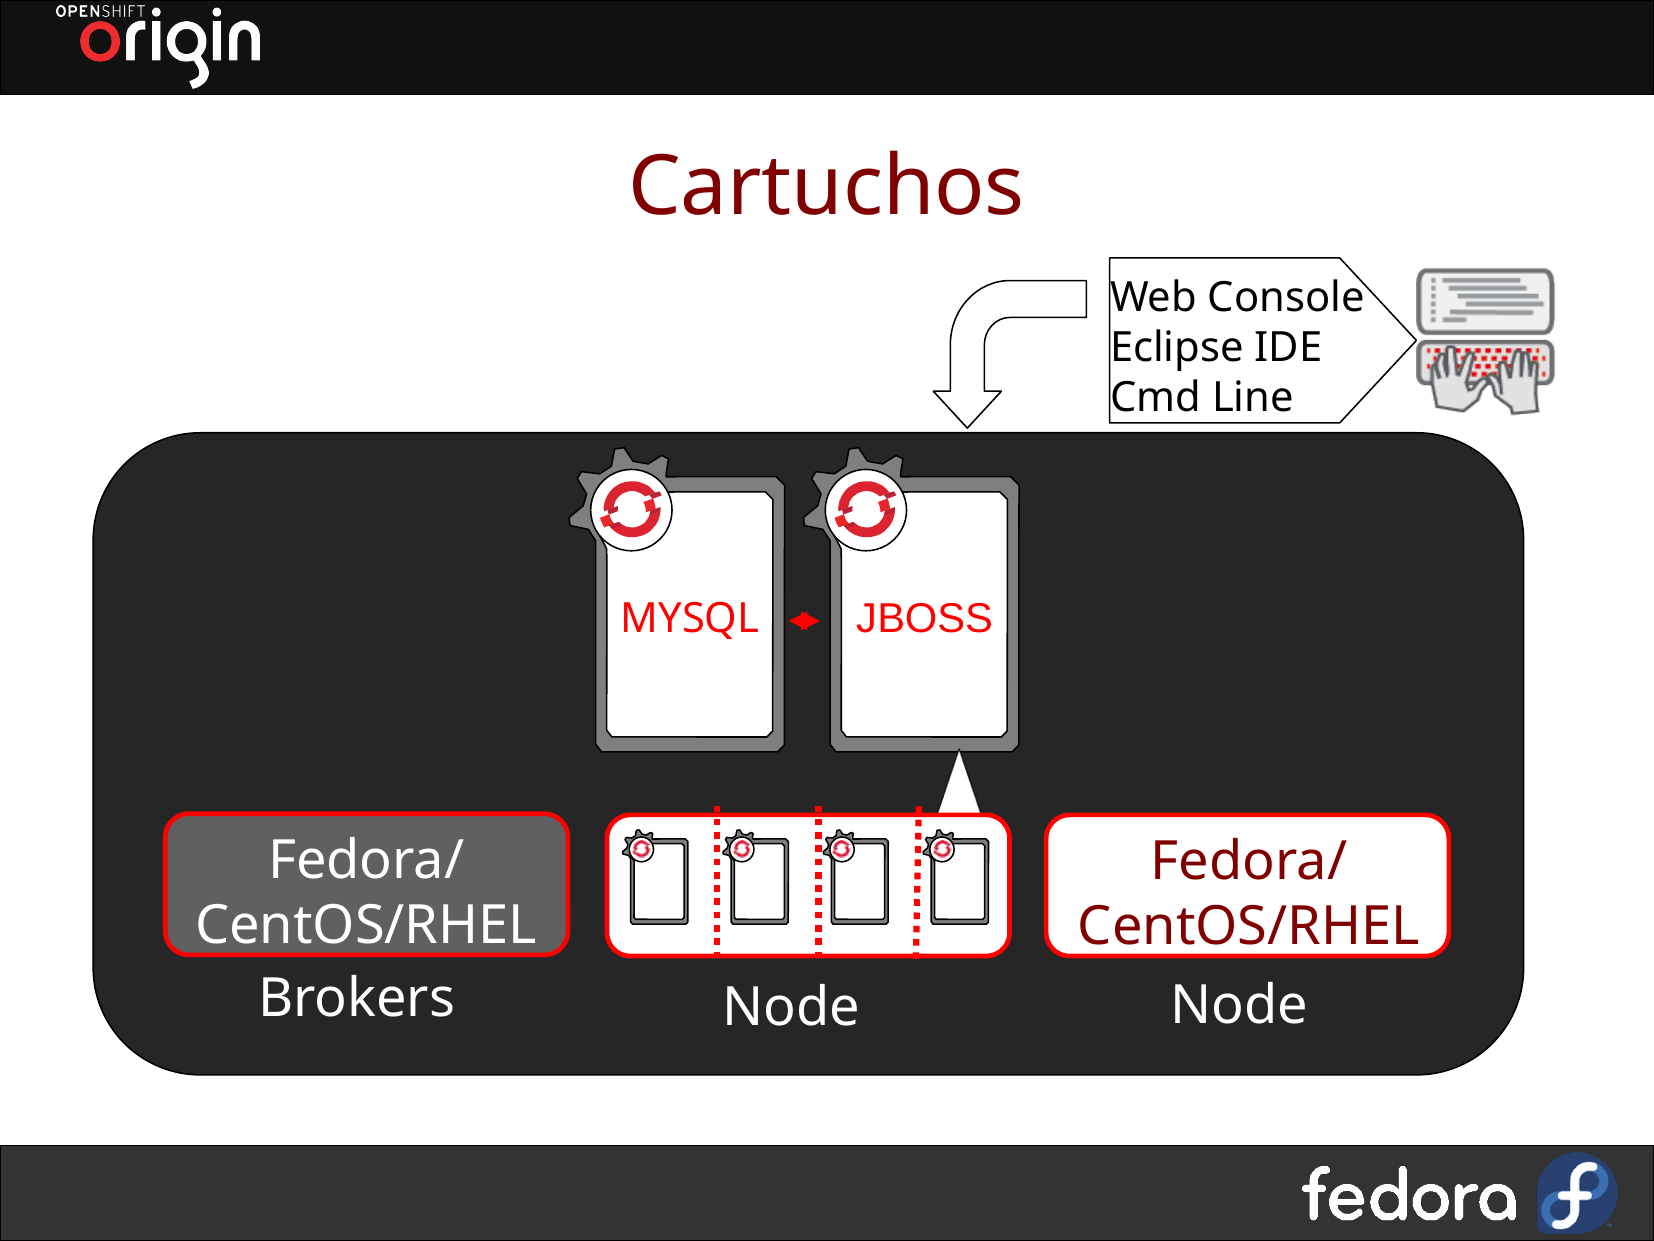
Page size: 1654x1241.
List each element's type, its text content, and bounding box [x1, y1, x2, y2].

text_box MYSQL [605, 583, 775, 649]
picture [1416, 251, 1570, 433]
picture [632, 840, 651, 858]
picture [1299, 1151, 1619, 1235]
text_box Node [707, 963, 875, 1044]
title Cartuchos [988, 282, 1085, 287]
picture [56, 5, 260, 89]
text_box [93, 432, 1524, 1075]
text_box Web Console Eclipse IDE Cmd Line [1095, 262, 1380, 428]
picture [933, 840, 952, 858]
text_box Fedora/CentOS/RHEL [1047, 818, 1451, 963]
text_box JBOSS [841, 583, 1008, 649]
picture [832, 840, 851, 858]
text_box Brokers [243, 954, 471, 1035]
picture [597, 474, 666, 543]
text_box Fedora/CentOS/RHEL [165, 816, 568, 962]
title Cartuchos [82, 78, 1571, 287]
picture [733, 840, 751, 858]
picture [832, 474, 901, 543]
text_box Node [1155, 962, 1324, 1043]
